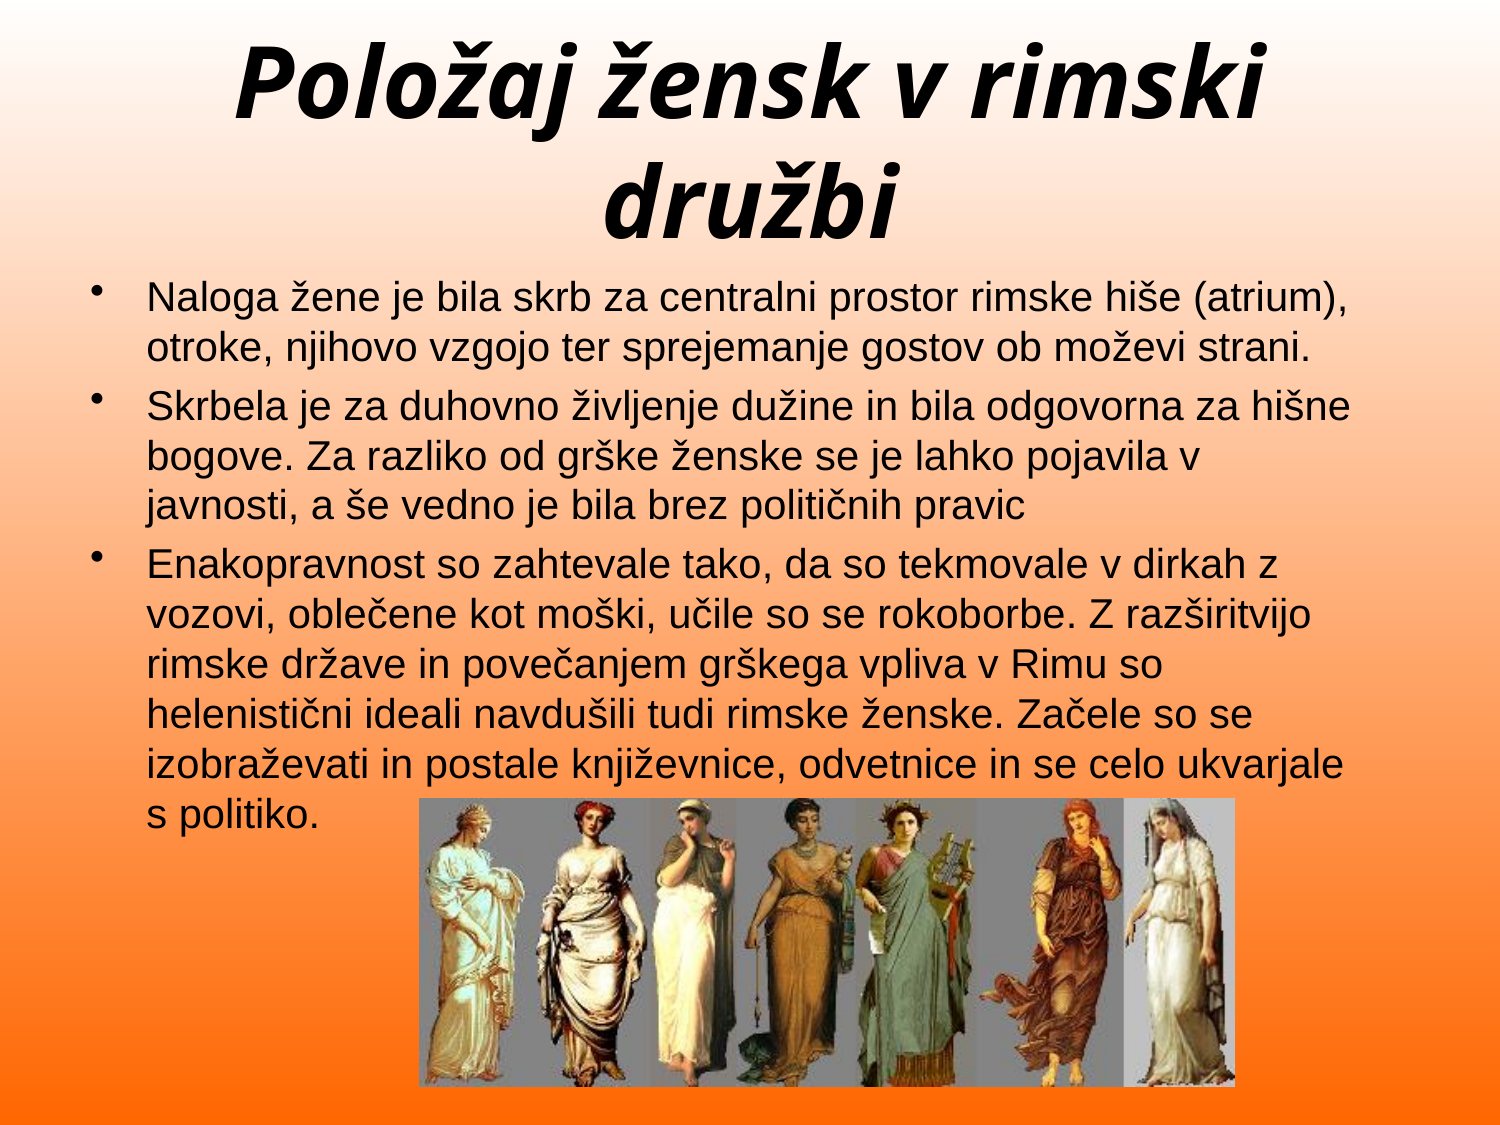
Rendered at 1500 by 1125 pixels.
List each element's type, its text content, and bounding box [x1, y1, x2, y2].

list Naloga žene je bila skrb za centralni prostor rimske hiše (atrium), otroke, njihovo vzgojo ter sprejemanje gostov ob moževi strani. Skrbela je za duhovno življenje dužine in bila odgovorna za hišne bogove. Za razliko od grške ženske se je lahko pojavila v javnosti, a še vedno je bila brez političnih pravic Enakopravnost so zahtevale tako, da so tekmovale v dirkah z vozovi, oblečene kot moški, učile so se rokoborbe. Z razširitvijo rimske države in povečanjem grškega vpliva v Rimu so helenistični ideali navdušili tudi rimske ženske. Začele so se izobraževati in postale književnice, odvetnice in se celo ukvarjale s politiko. [75, 262, 1376, 988]
picture [419, 798, 1235, 1087]
title Položaj žensk v rimski družbi [75, 45, 1425, 233]
